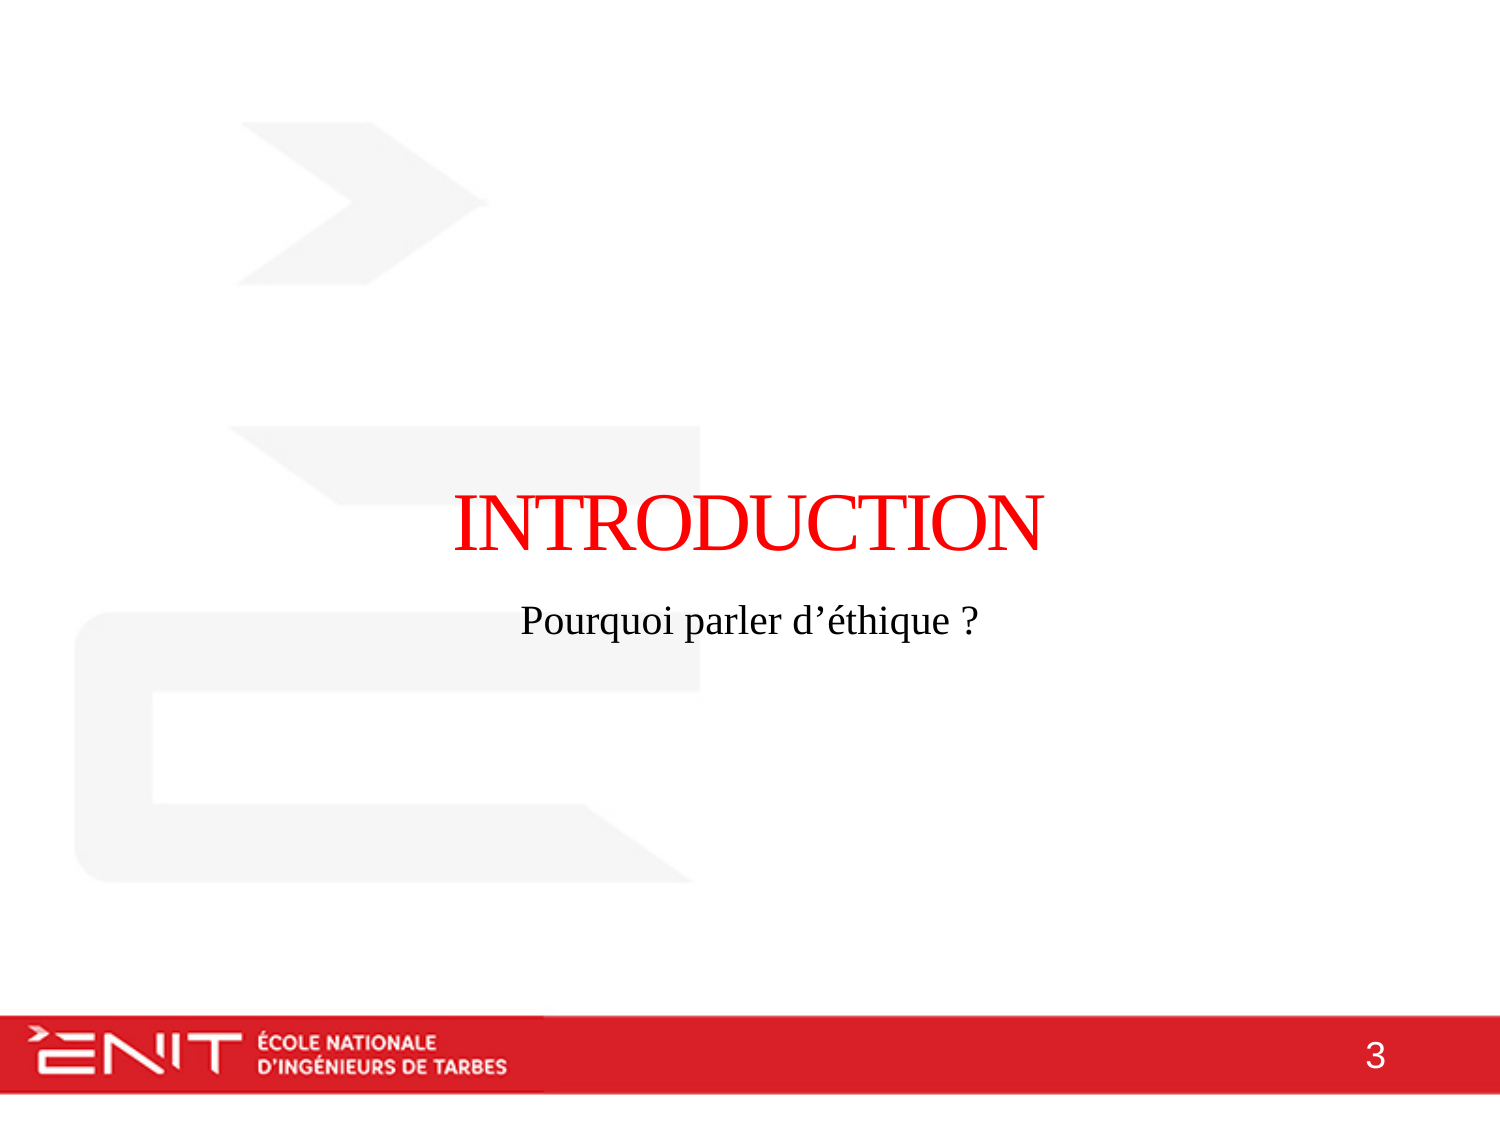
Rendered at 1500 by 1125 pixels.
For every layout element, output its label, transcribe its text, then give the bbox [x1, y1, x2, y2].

picture [0, 0, 1500, 1125]
text_box <numéro> [1350, 1027, 1500, 1098]
title INTRODUCTION [187, 184, 1313, 576]
subtitle Pourquoi parler d’éthique ? [187, 590, 1313, 863]
